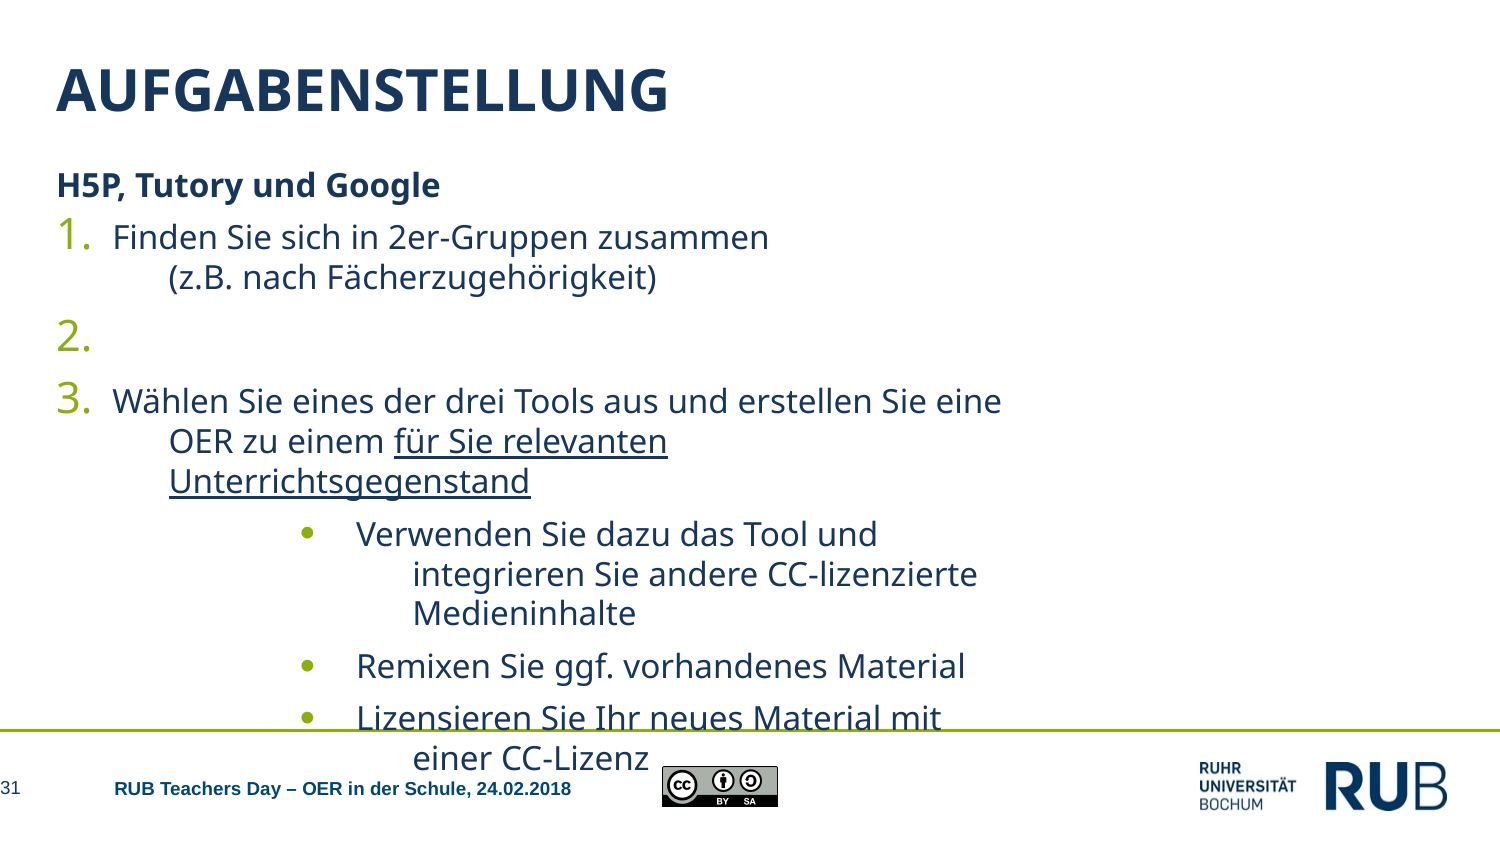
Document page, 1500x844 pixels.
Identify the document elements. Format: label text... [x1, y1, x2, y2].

text_box H5P, Tutory und Google Finden Sie sich in 2er-Gruppen zusammen (z.B. nach Fächerzugehörigkeit) Wählen Sie eines der drei Tools aus und erstellen Sie eine OER zu einem für Sie relevanten Unterrichtsgegenstand Verwenden Sie dazu das Tool und integrieren Sie andere CC-lizenzierte Medieninhalte Remixen Sie ggf. vorhandenes Material Lizensieren Sie Ihr neues Material mit einer CC-Lizenz [55, 164, 1015, 644]
text_box RUB Teachers Day – OER in der Schule, 24.02.2018 [114, 776, 948, 822]
text_box Aufgabenstellung [55, 53, 1158, 124]
picture [662, 766, 778, 808]
text_box 31 [0, 764, 85, 810]
